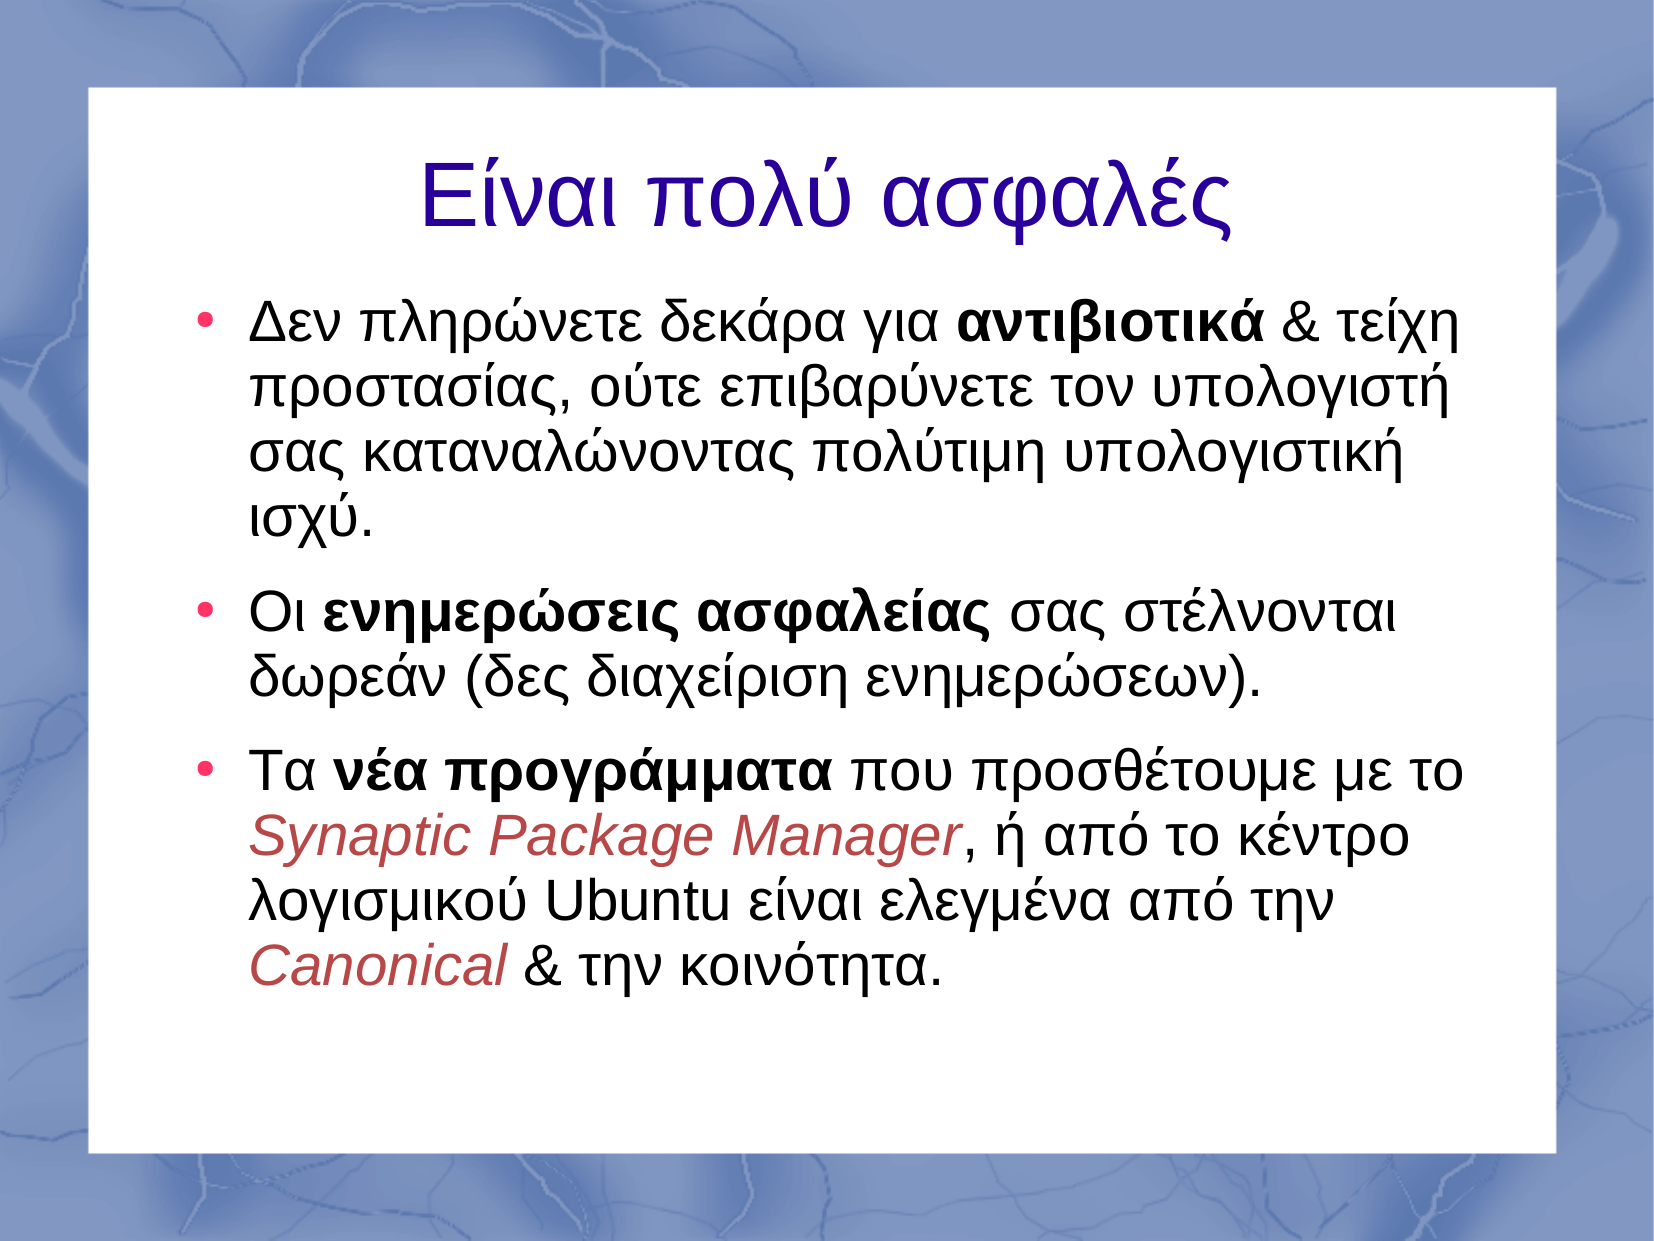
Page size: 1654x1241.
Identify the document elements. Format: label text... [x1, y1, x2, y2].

list Δεν πληρώνετε δεκάρα για αντιβιοτικά & τείχη προστασίας, ούτε επιβαρύνετε τον υπολογιστή σας καταναλώνοντας πολύτιμη υπολογιστική ισχύ. Οι ενημερώσεις ασφαλείας σας στέλνονται δωρεάν (δες διαχείριση ενημερώσεων). Τα νέα προγράμματα που προσθέτουμε με το Synaptic Package Manager, ή από το κέντρο λογισμικού Ubuntu είναι ελεγμένα από την Canonical & την κοινότητα. [177, 288, 1536, 1093]
picture [0, 0, 1654, 1241]
title Είναι πολύ ασφαλές [118, 98, 1536, 291]
